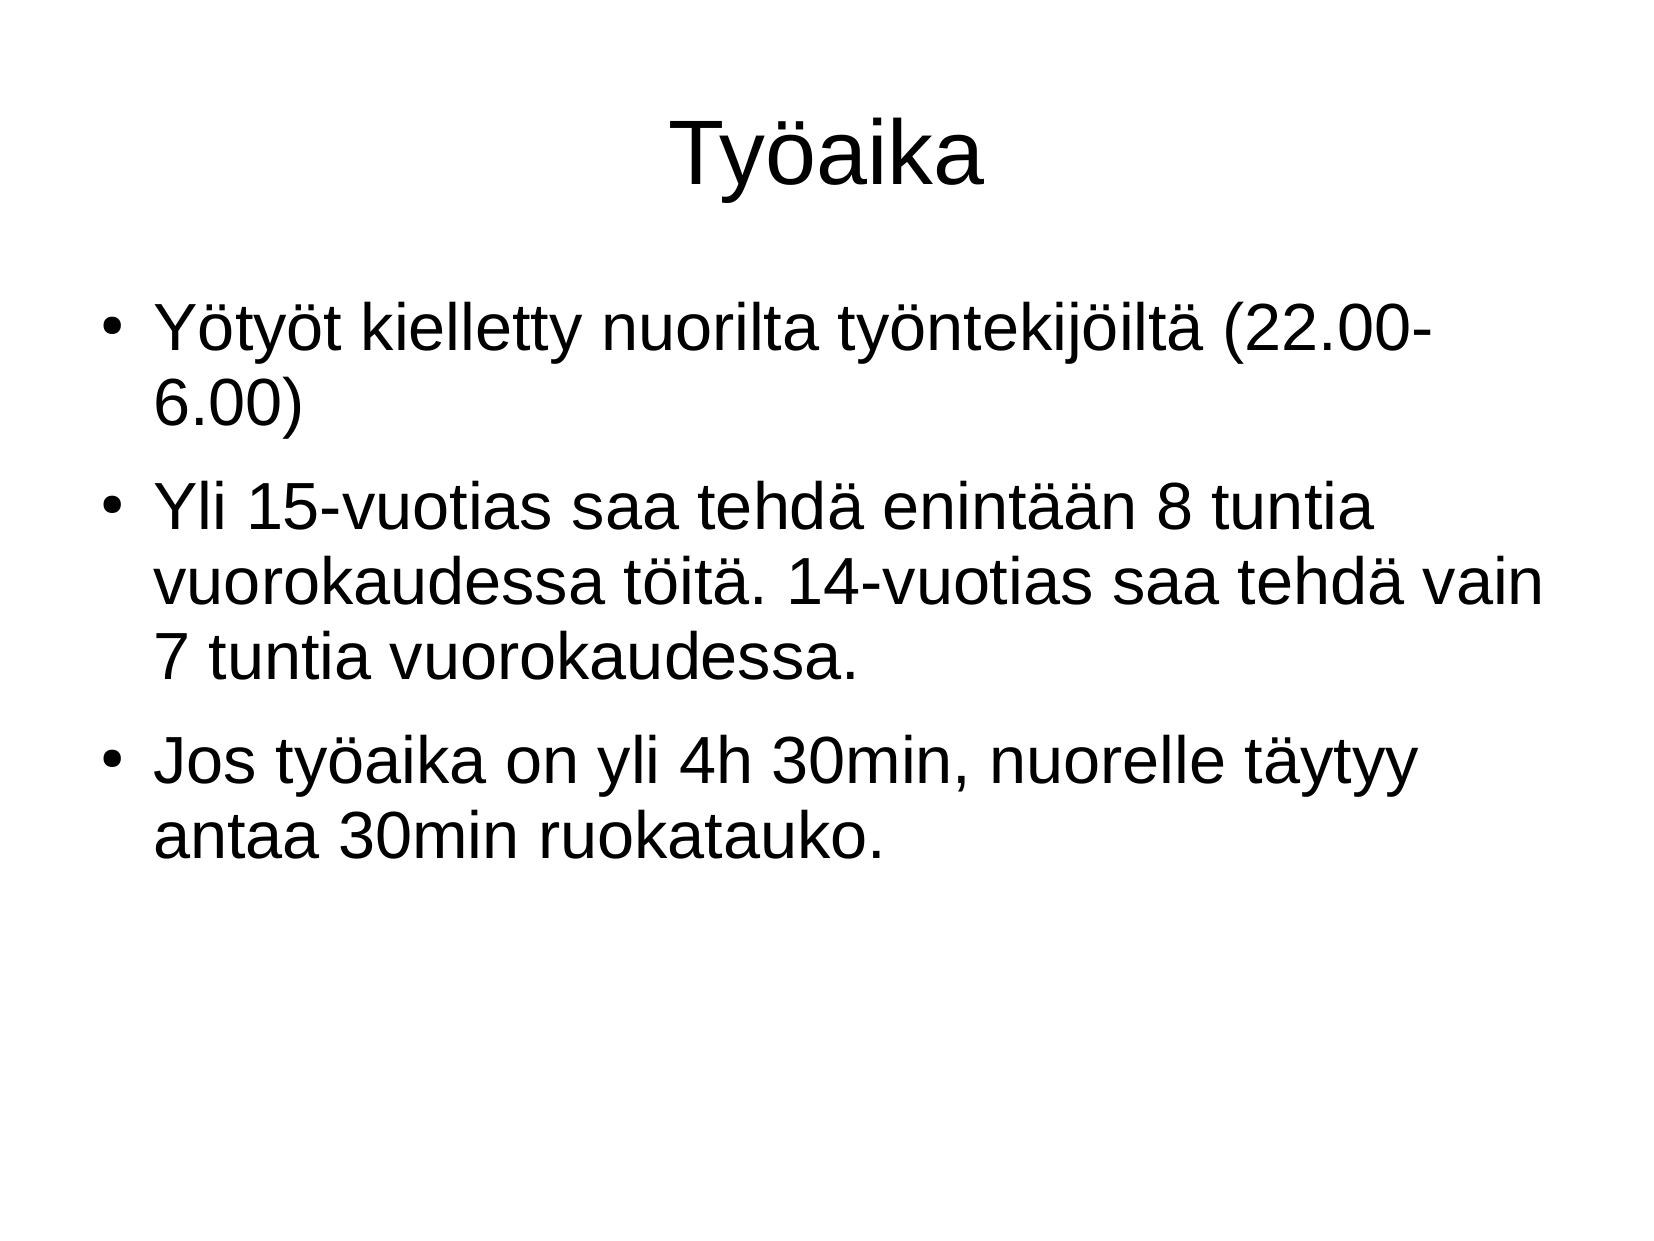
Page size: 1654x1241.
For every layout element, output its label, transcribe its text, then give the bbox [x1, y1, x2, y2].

list Yötyöt kielletty nuorilta työntekijöiltä (22.00-6.00) Yli 15-vuotias saa tehdä enintään 8 tuntia vuorokaudessa töitä. 14-vuotias saa tehdä vain 7 tuntia vuorokaudessa. Jos työaika on yli 4h 30min, nuorelle täytyy antaa 30min ruokatauko. [82, 290, 1571, 1010]
title Työaika [82, 49, 1571, 257]
